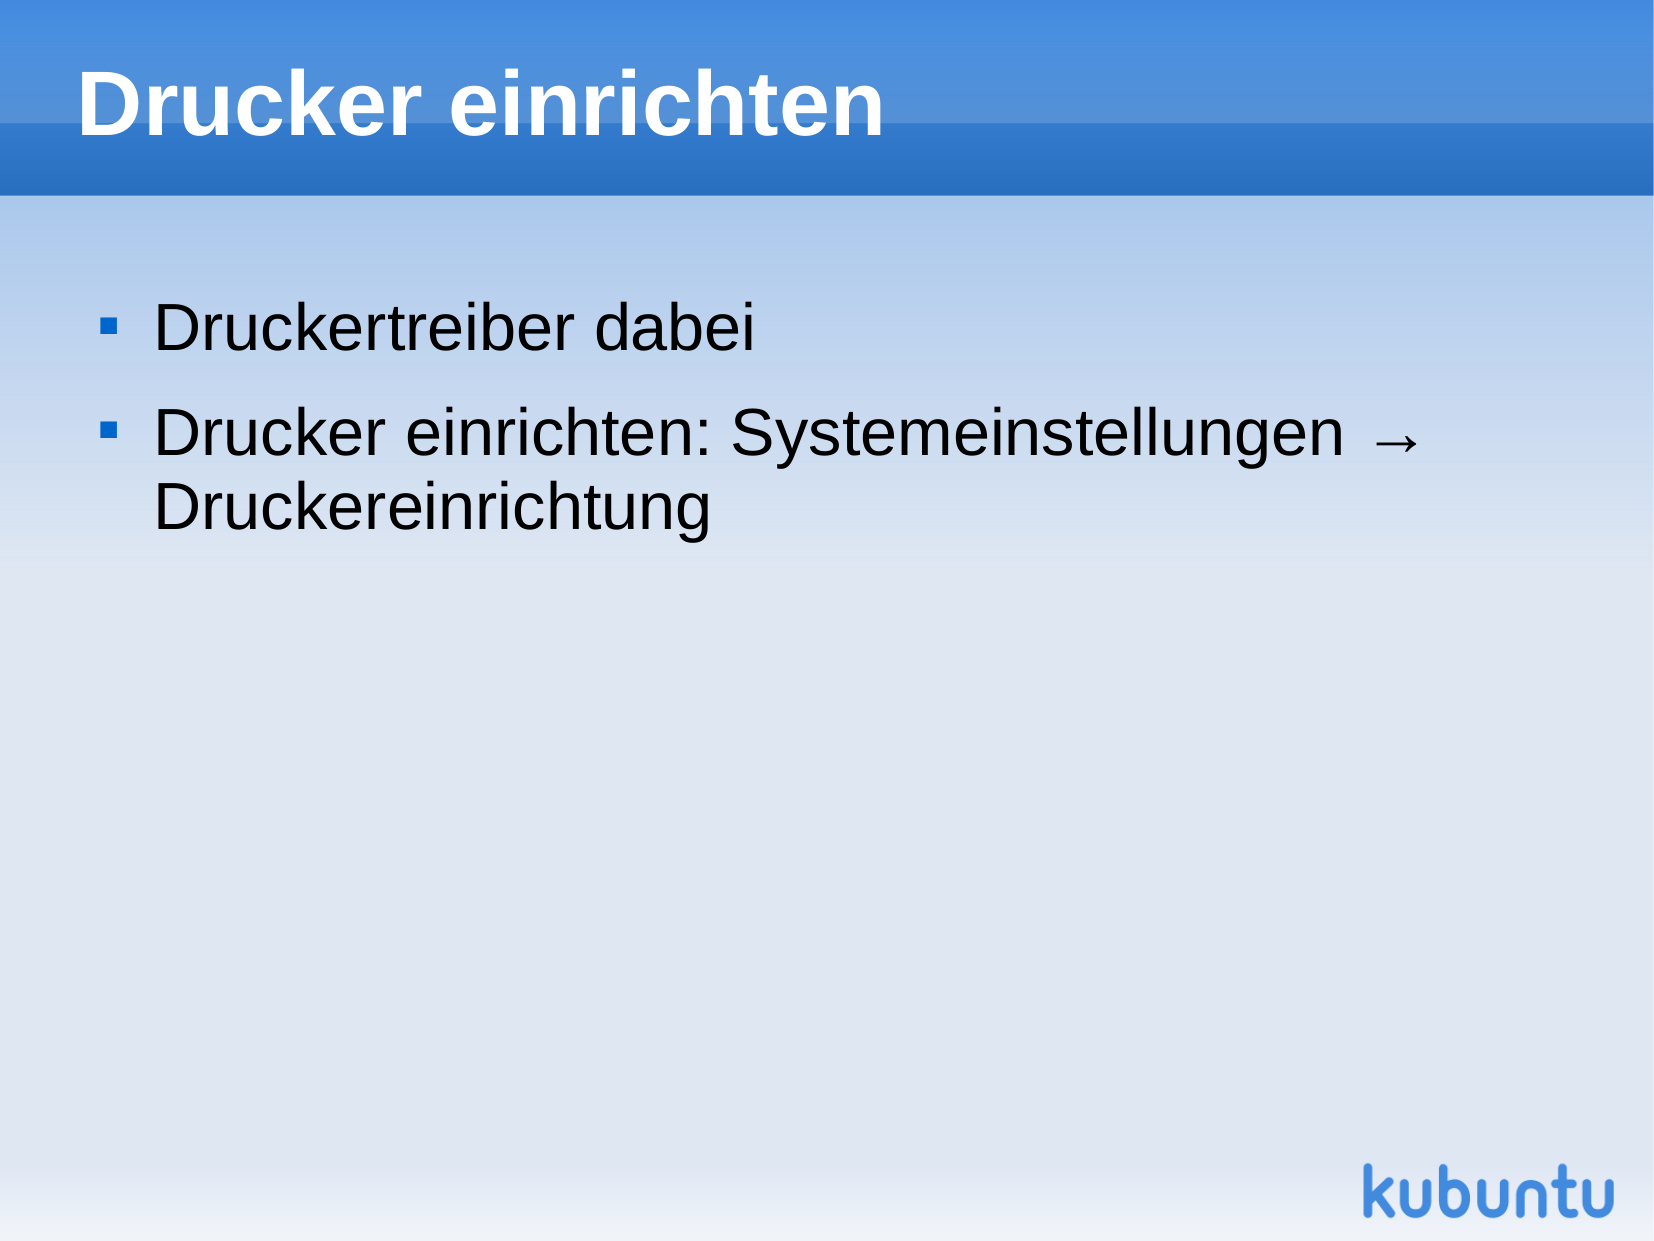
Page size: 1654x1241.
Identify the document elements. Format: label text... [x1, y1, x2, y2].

title Drucker einrichten [76, 0, 1565, 208]
picture [0, 0, 1654, 1241]
list Druckertreiber dabei Drucker einrichten: Systemeinstellungen → Druckereinrichtung [82, 290, 1571, 1109]
